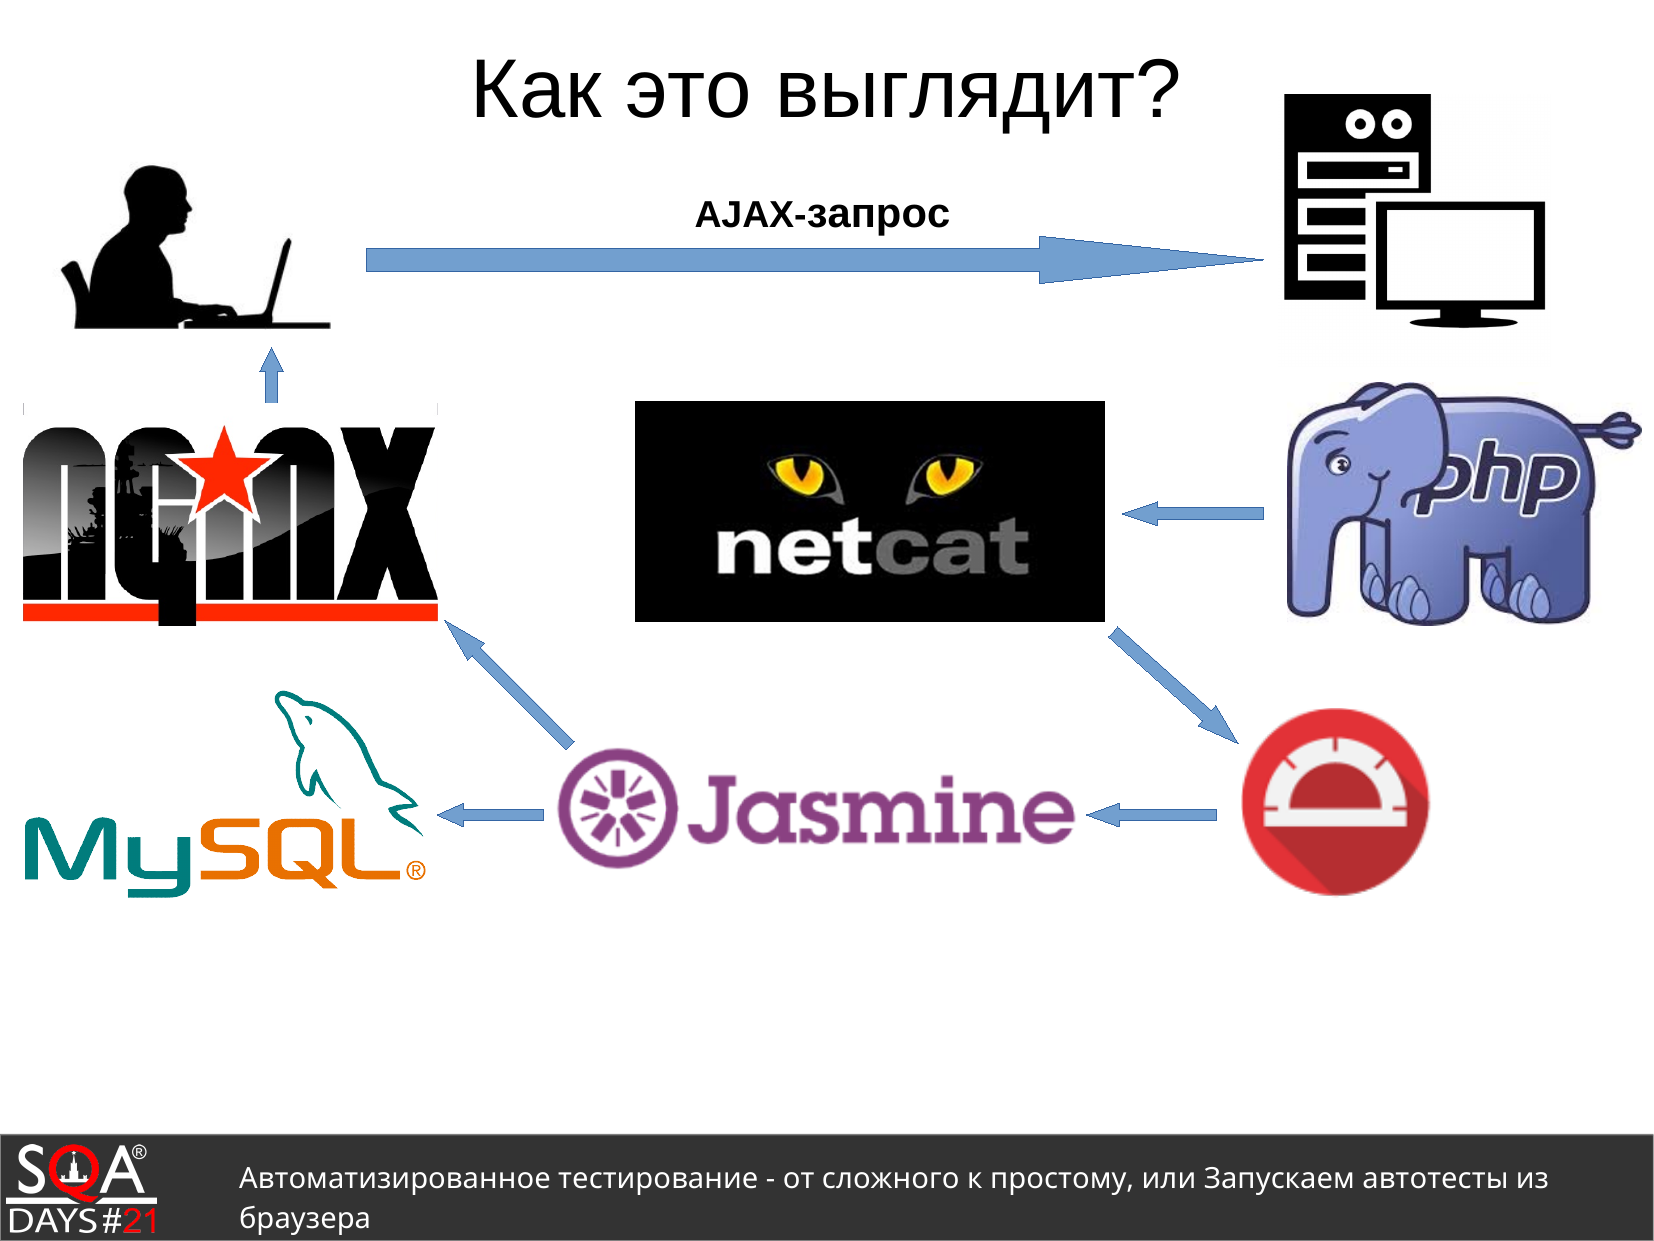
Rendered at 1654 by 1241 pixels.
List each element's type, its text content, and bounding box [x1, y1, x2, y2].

text_box [1108, 626, 1239, 744]
picture [1278, 94, 1551, 367]
text_box [1122, 501, 1264, 526]
text_box [259, 347, 284, 403]
picture [24, 690, 426, 898]
text_box AJAX-запрос [366, 183, 1279, 249]
picture [1287, 382, 1642, 626]
picture [1241, 708, 1441, 919]
text_box [366, 249, 1264, 284]
text_box [444, 620, 575, 750]
text_box [437, 803, 544, 827]
picture [43, 153, 331, 330]
text_box Как это выглядит? [118, 36, 1536, 152]
picture [6, 1144, 157, 1233]
text_box [1086, 803, 1217, 827]
text_box [0, 1134, 1654, 1241]
picture [635, 401, 1105, 622]
text_box Автоматизированное тестирование - от сложного к простому, или Запускаем автотесты из браузера [224, 1146, 1607, 1229]
picture [23, 403, 438, 626]
picture [543, 732, 1103, 886]
